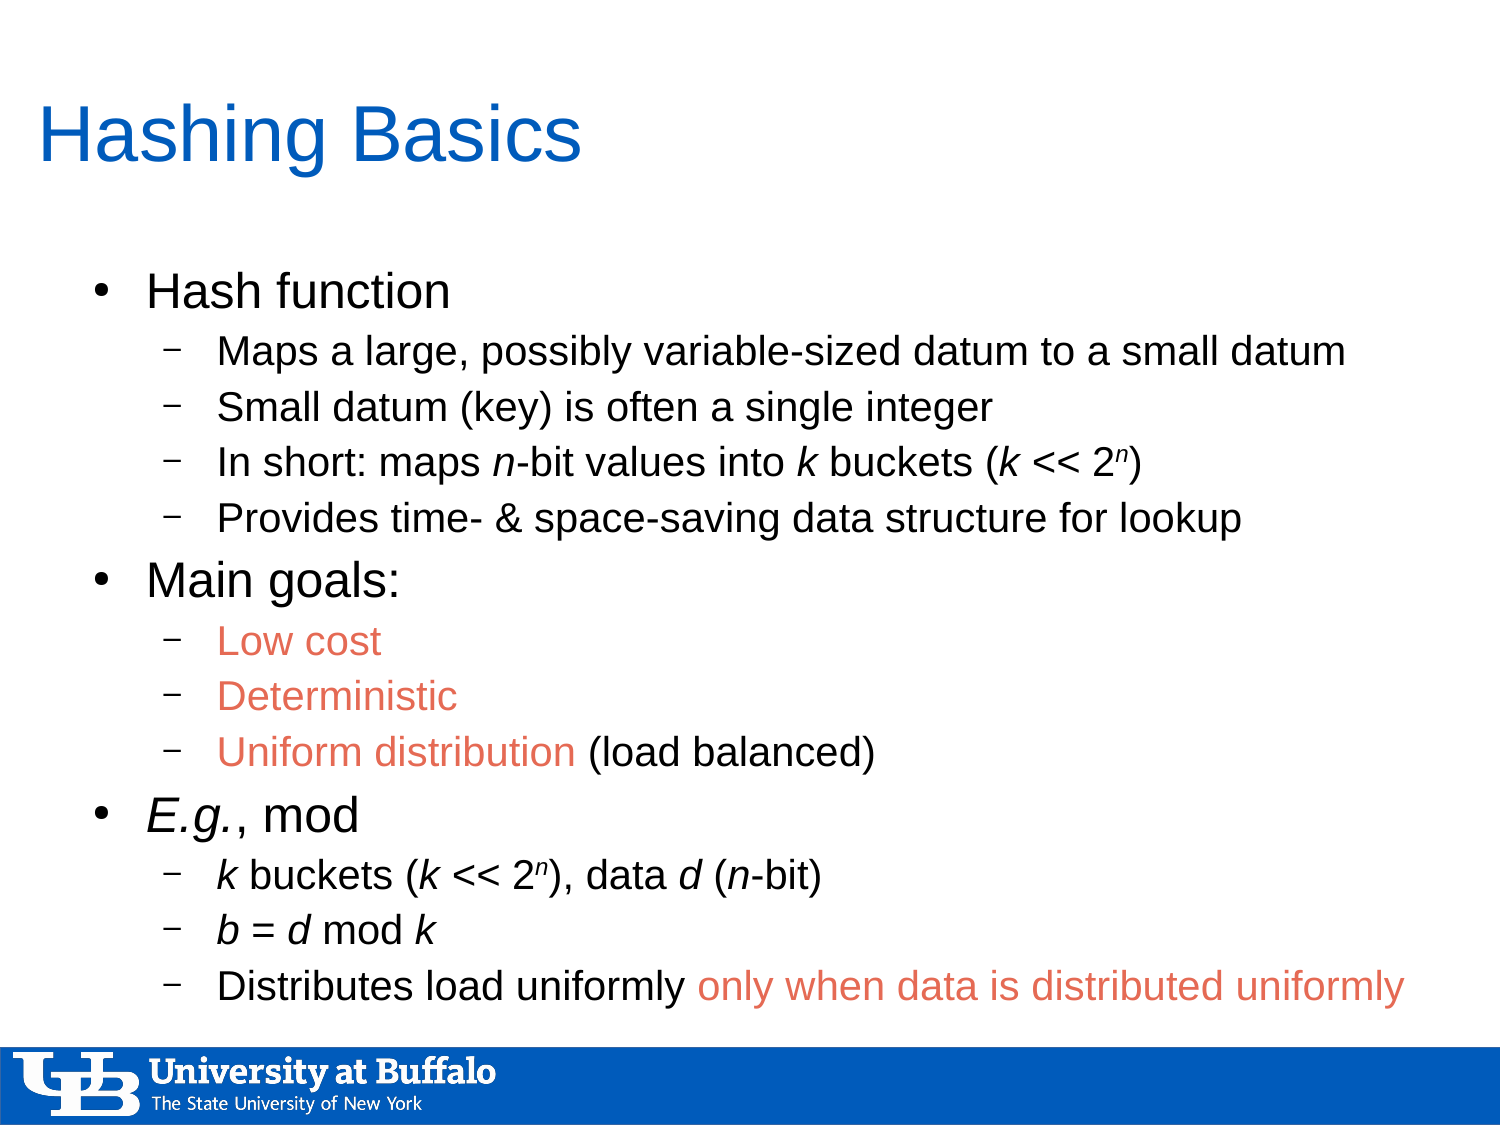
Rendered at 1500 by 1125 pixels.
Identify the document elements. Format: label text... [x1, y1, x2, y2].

title Hashing Basics [37, 40, 1388, 228]
list Hash function Maps a large, possibly variable-sized datum to a small datum Small datum (key) is often a single integer In short: maps n-bit values into k buckets (k << 2n) Provides time- & space-saving data structure for lookup Main goals: Low cost Deterministic Uniform distribution (load balanced) E.g., mod k buckets (k << 2n), data d (n-bit) b = d mod k Distributes load uniformly only when data is distributed uniformly [75, 263, 1425, 916]
picture [13, 1052, 496, 1116]
